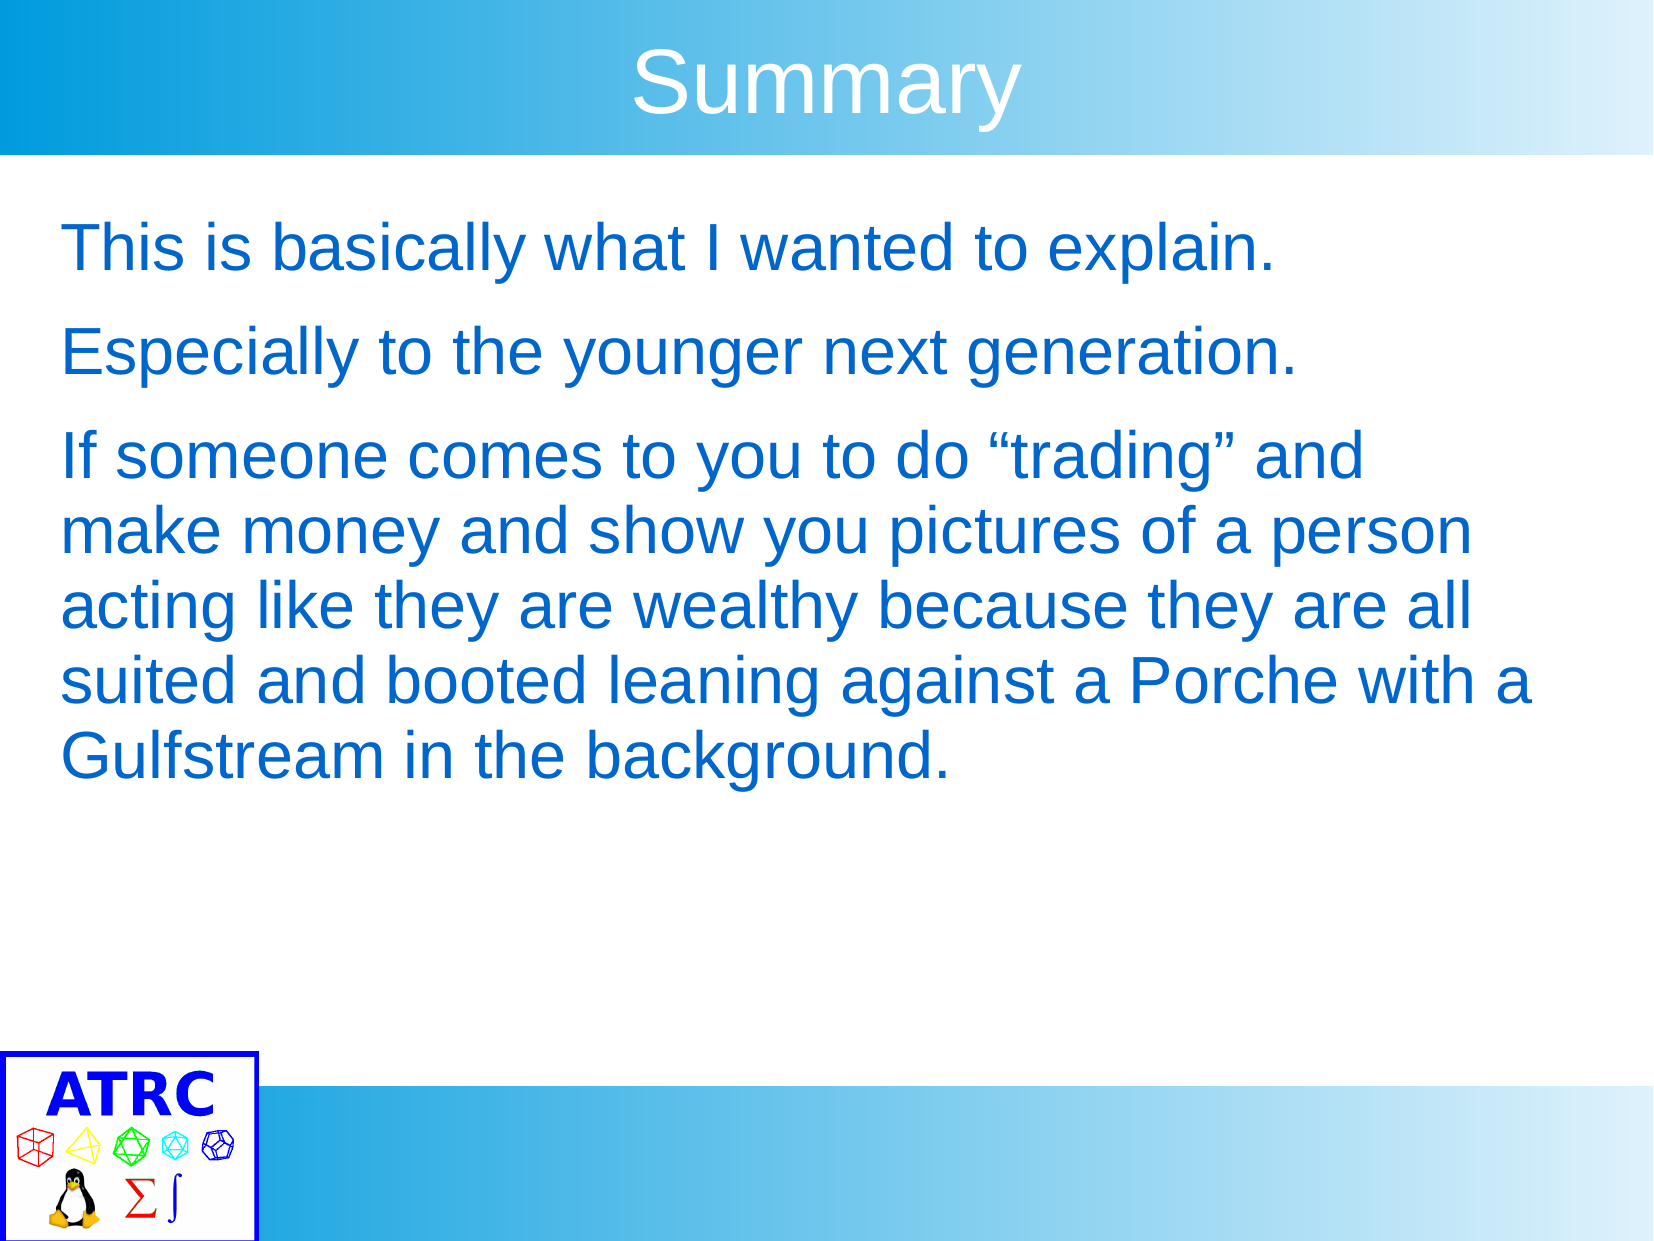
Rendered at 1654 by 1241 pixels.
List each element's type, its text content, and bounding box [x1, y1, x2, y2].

list This is basically what I wanted to explain. Especially to the younger next generation. If someone comes to you to do “trading” and make money and show you pictures of a person acting like they are wealthy because they are all suited and booted leaning against a Porche with a Gulfstream in the background. [60, 210, 1549, 930]
picture [0, 1051, 259, 1241]
title Summary [82, 30, 1571, 135]
